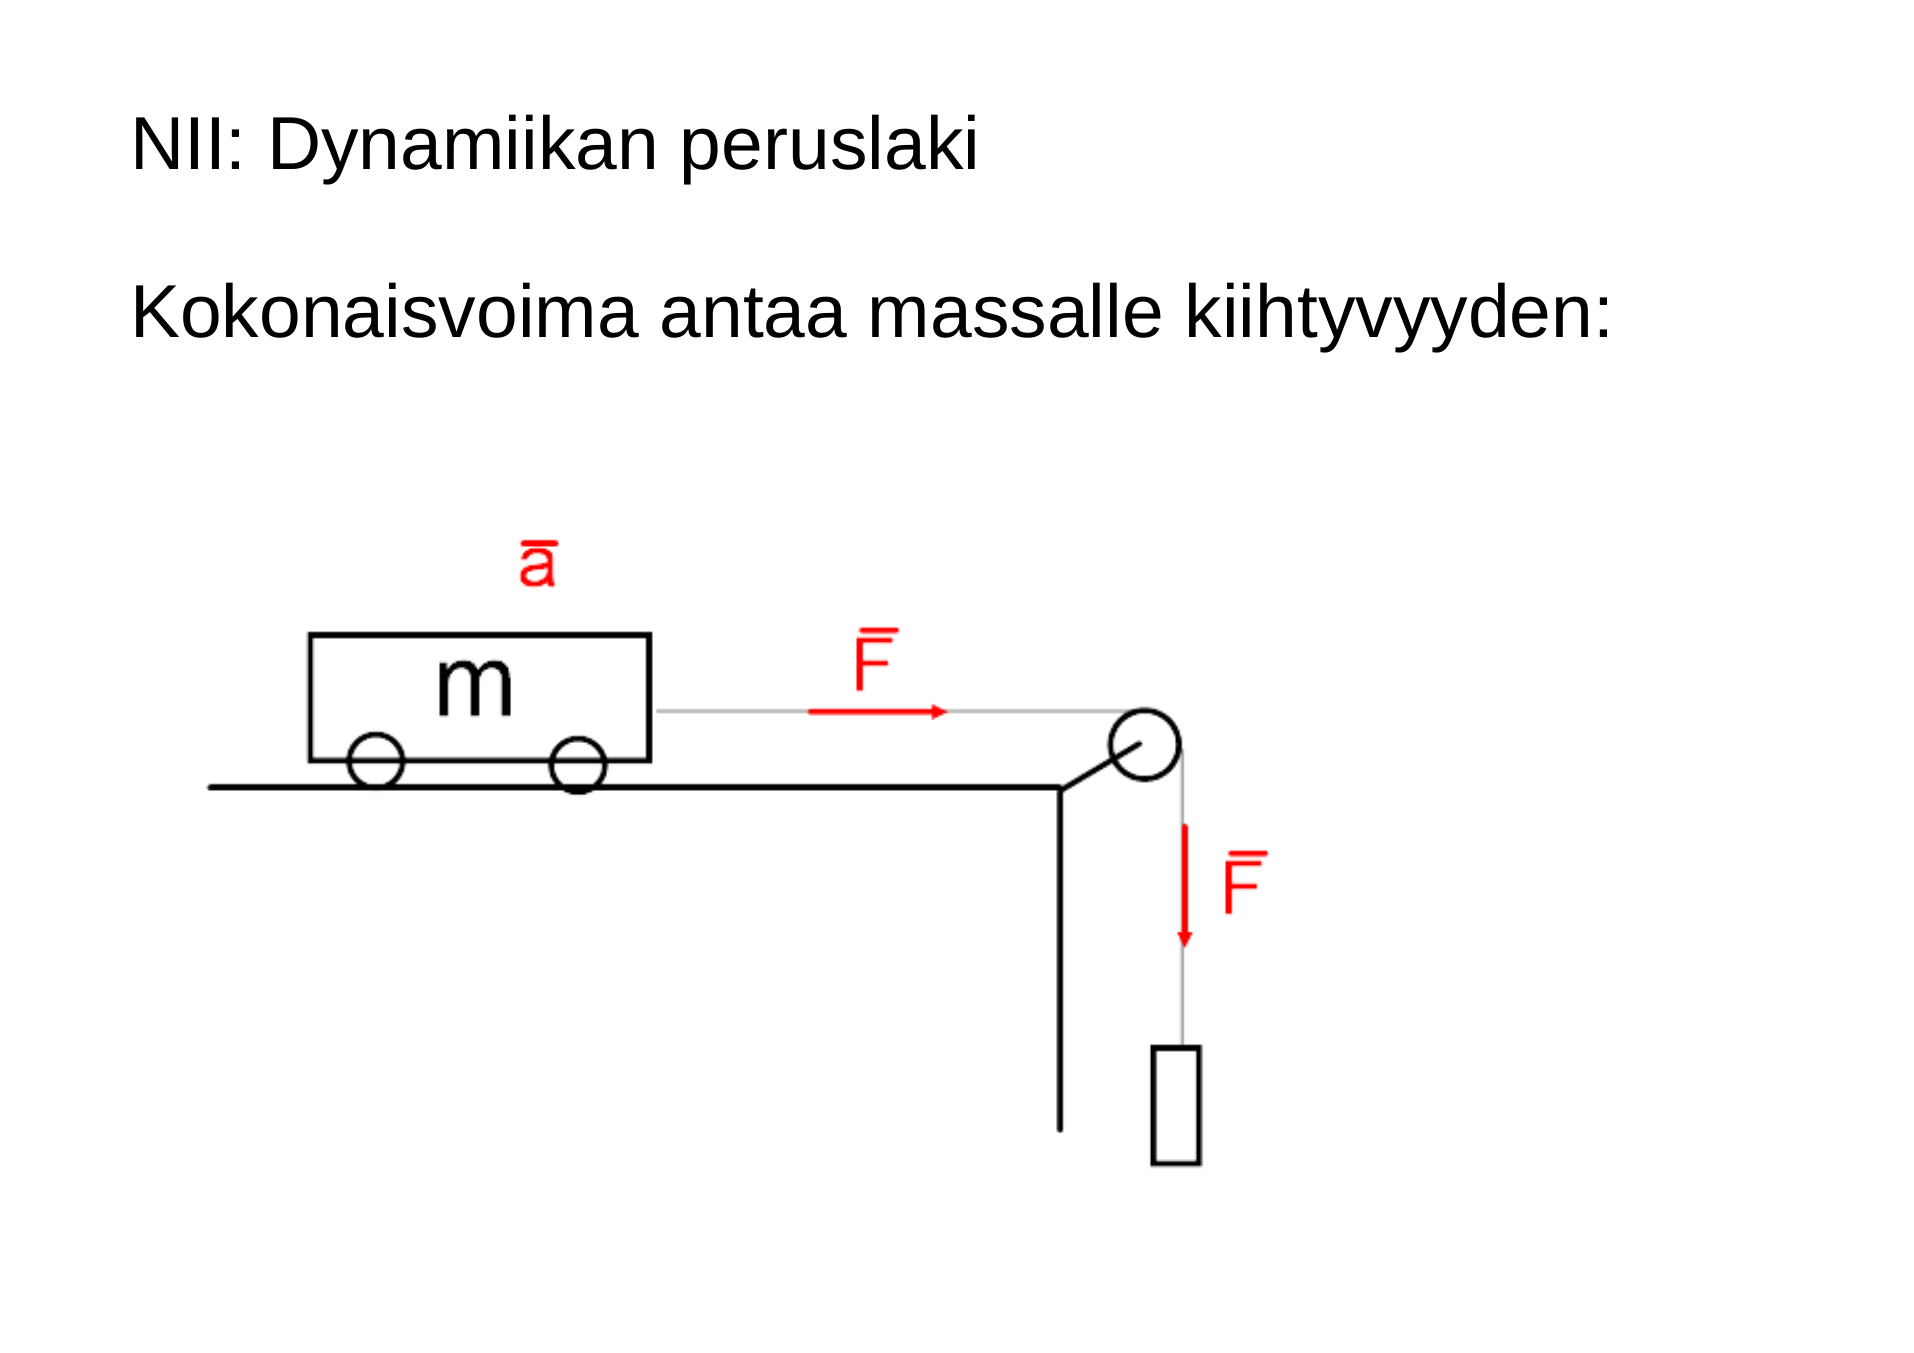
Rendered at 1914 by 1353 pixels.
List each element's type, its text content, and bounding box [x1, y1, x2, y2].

text_box NII: Dynamiikan peruslaki Kokonaisvoima antaa massalle kiihtyvyyden: [115, 94, 1630, 446]
picture [165, 401, 1347, 1208]
